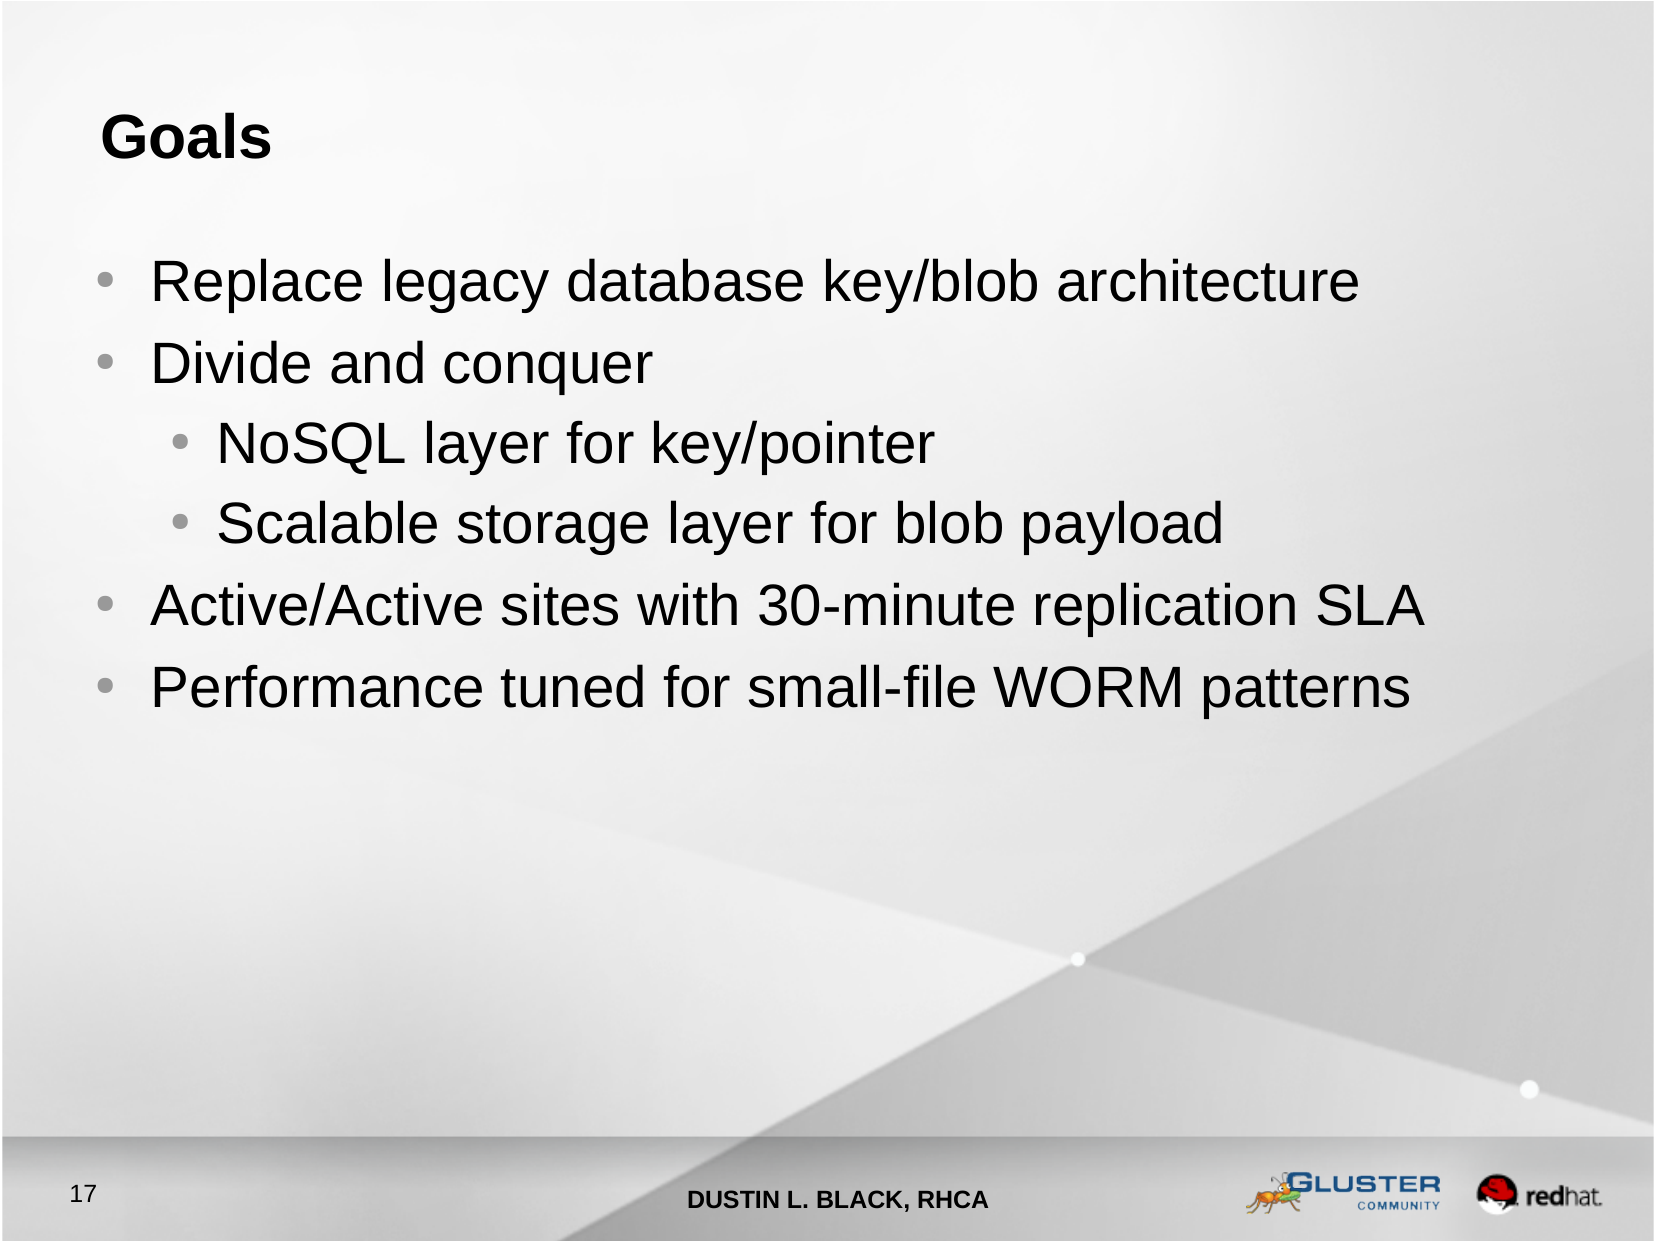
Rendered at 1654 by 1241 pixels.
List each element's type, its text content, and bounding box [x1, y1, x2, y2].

picture [2, 1, 1654, 1241]
list Replace legacy database key/blob architecture Divide and conquer NoSQL layer for key/pointer Scalable storage layer for blob payload Active/Active sites with 30-minute replication SLA Performance tuned for small-file WORM patterns [94, 247, 1501, 967]
title Goals [100, 81, 1506, 192]
